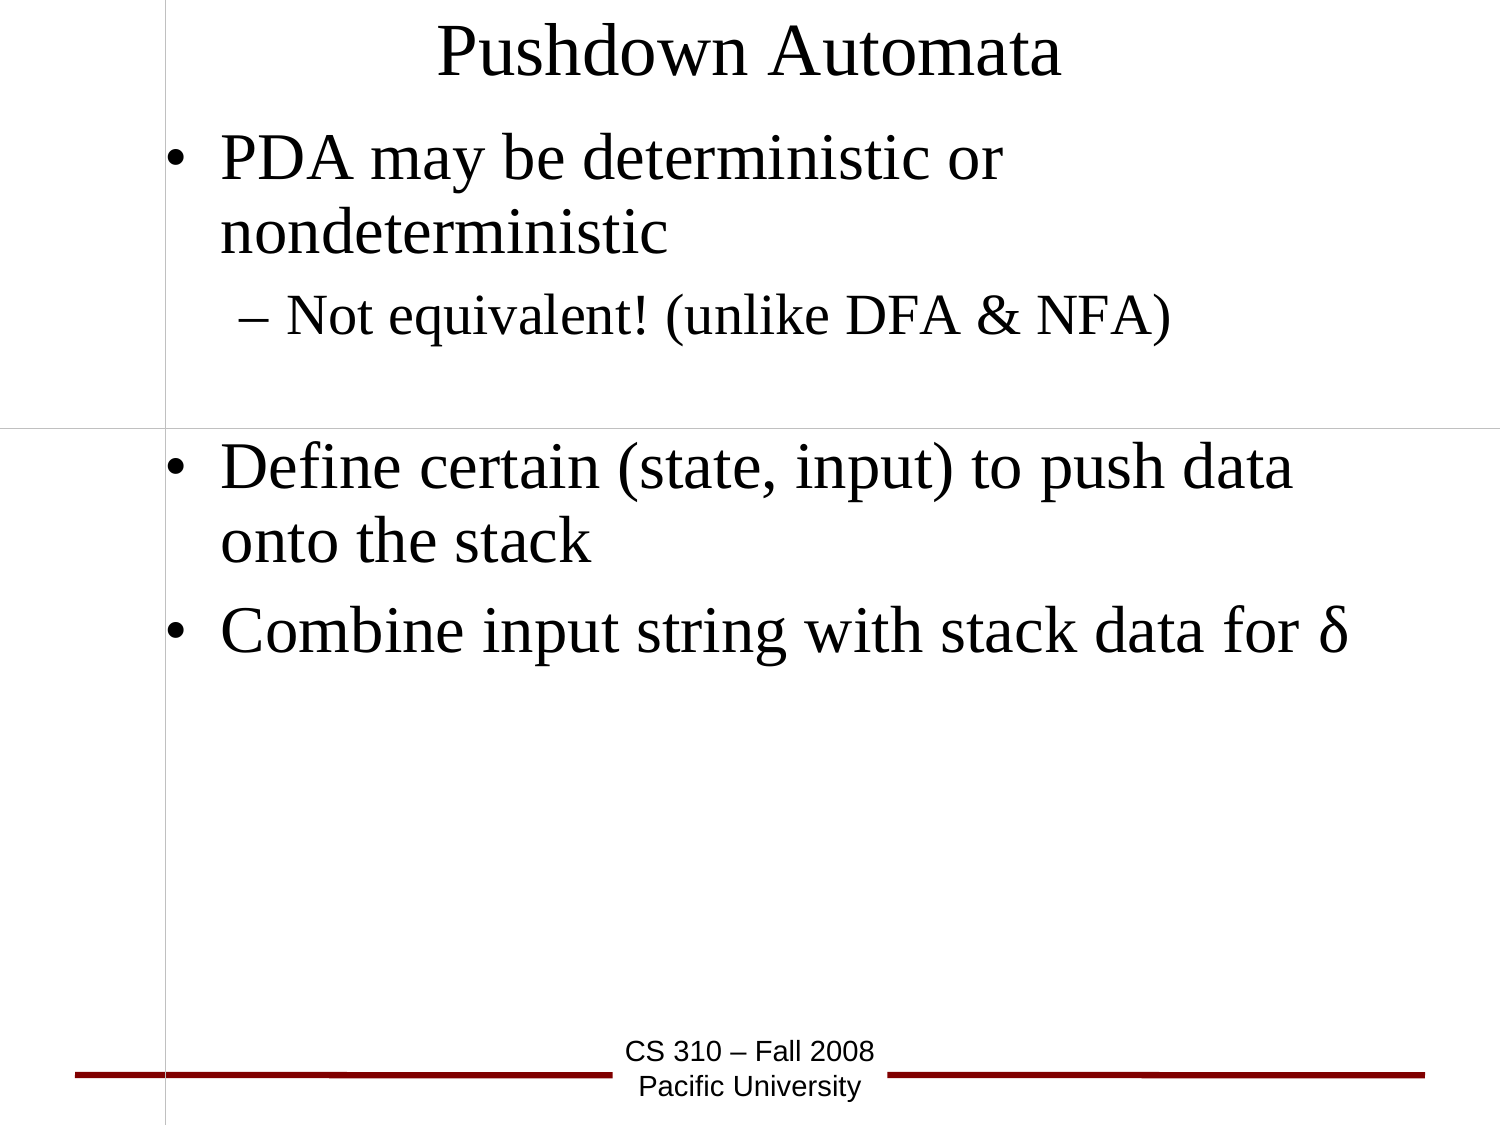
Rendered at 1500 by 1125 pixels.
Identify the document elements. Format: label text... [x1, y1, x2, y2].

list PDA may be deterministic or nondeterministic Not equivalent! (unlike DFA & NFA)‏ Define certain (state, input) to push data onto the stack Combine input string with stack data for δ [150, 112, 1388, 1001]
title Pushdown Automata [112, 0, 1388, 103]
